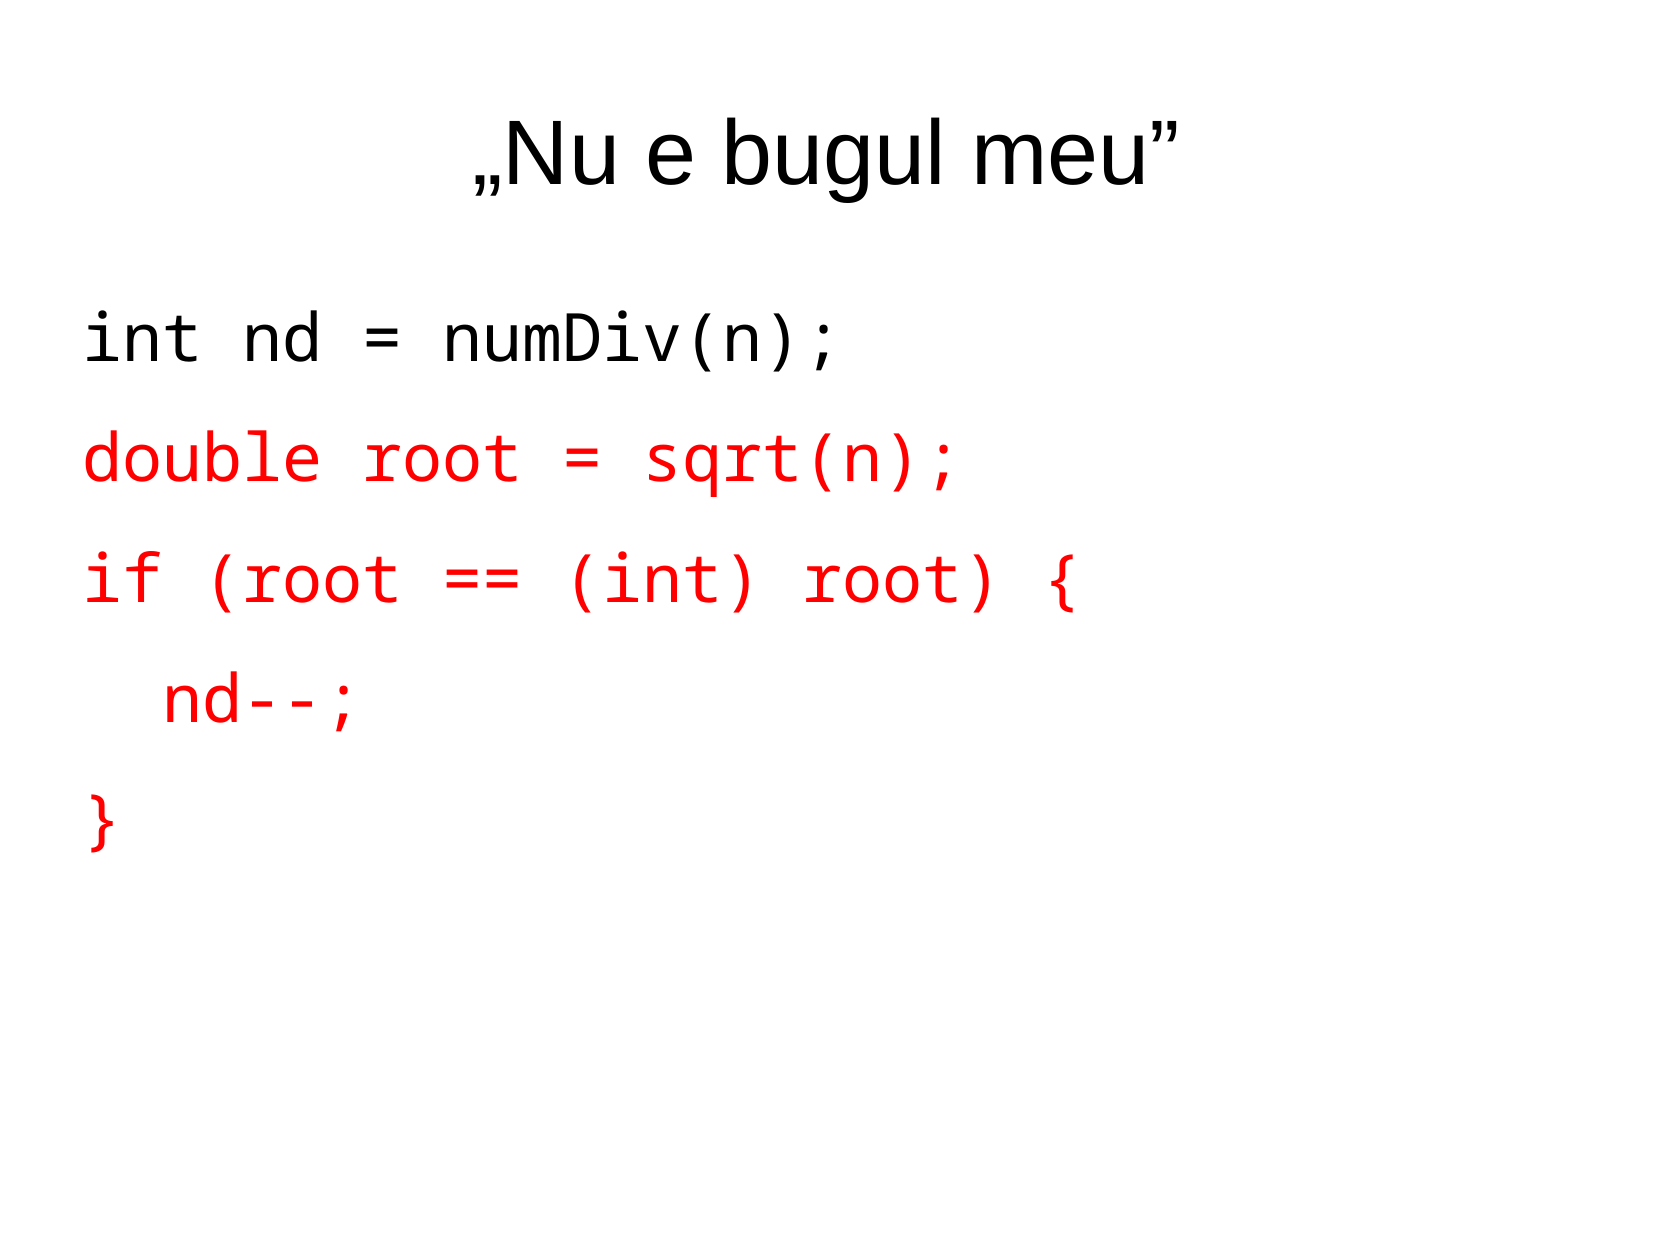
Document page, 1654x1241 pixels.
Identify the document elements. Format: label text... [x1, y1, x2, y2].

title „Nu e bugul meu” [82, 56, 1571, 250]
list int nd = numDiv(n); double root = sqrt(n); if (root == (int) root) { nd--; } [82, 290, 1571, 1109]
